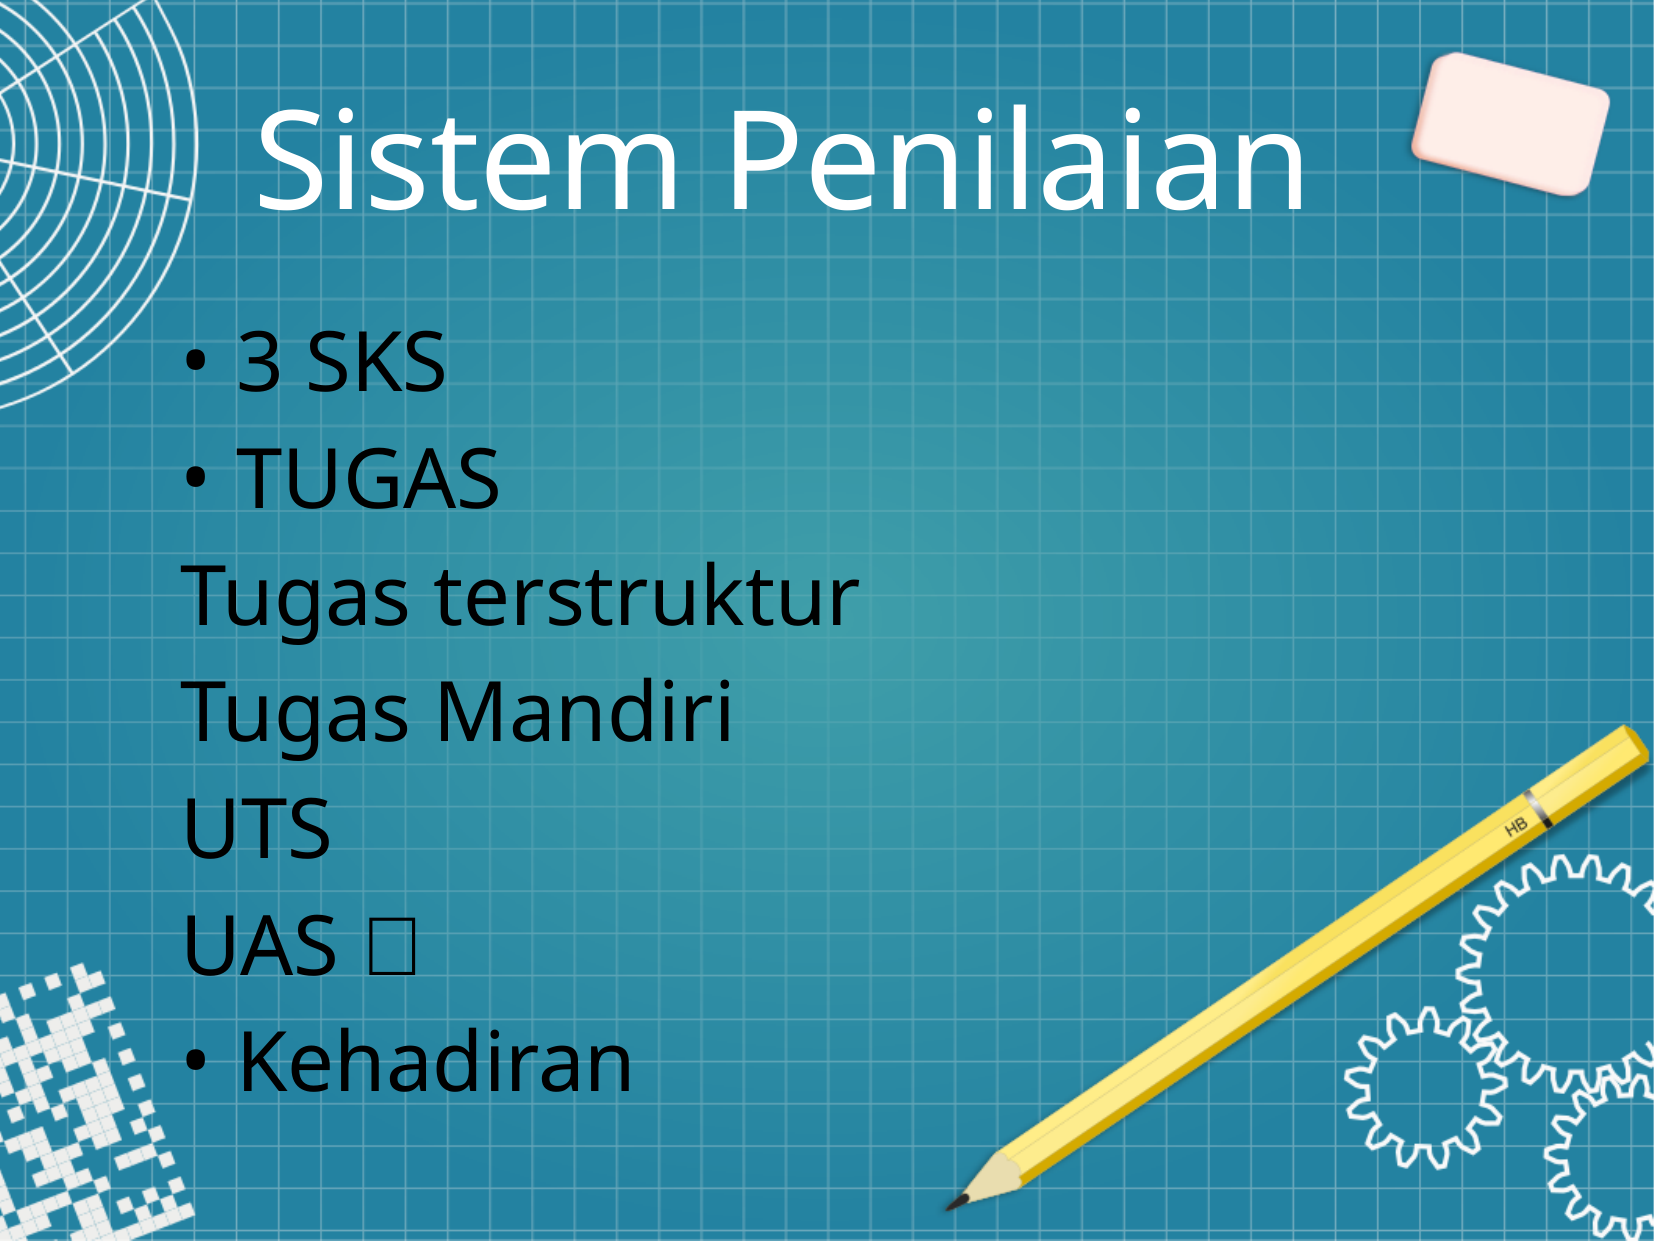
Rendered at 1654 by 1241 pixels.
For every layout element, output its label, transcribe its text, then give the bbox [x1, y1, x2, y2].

text_box Sistem Penilaian [238, 65, 1328, 245]
text_box 3 SKS TUGAS Tugas terstruktur Tugas Mandiri UTS UAS  Kehadiran [165, 301, 1146, 1116]
